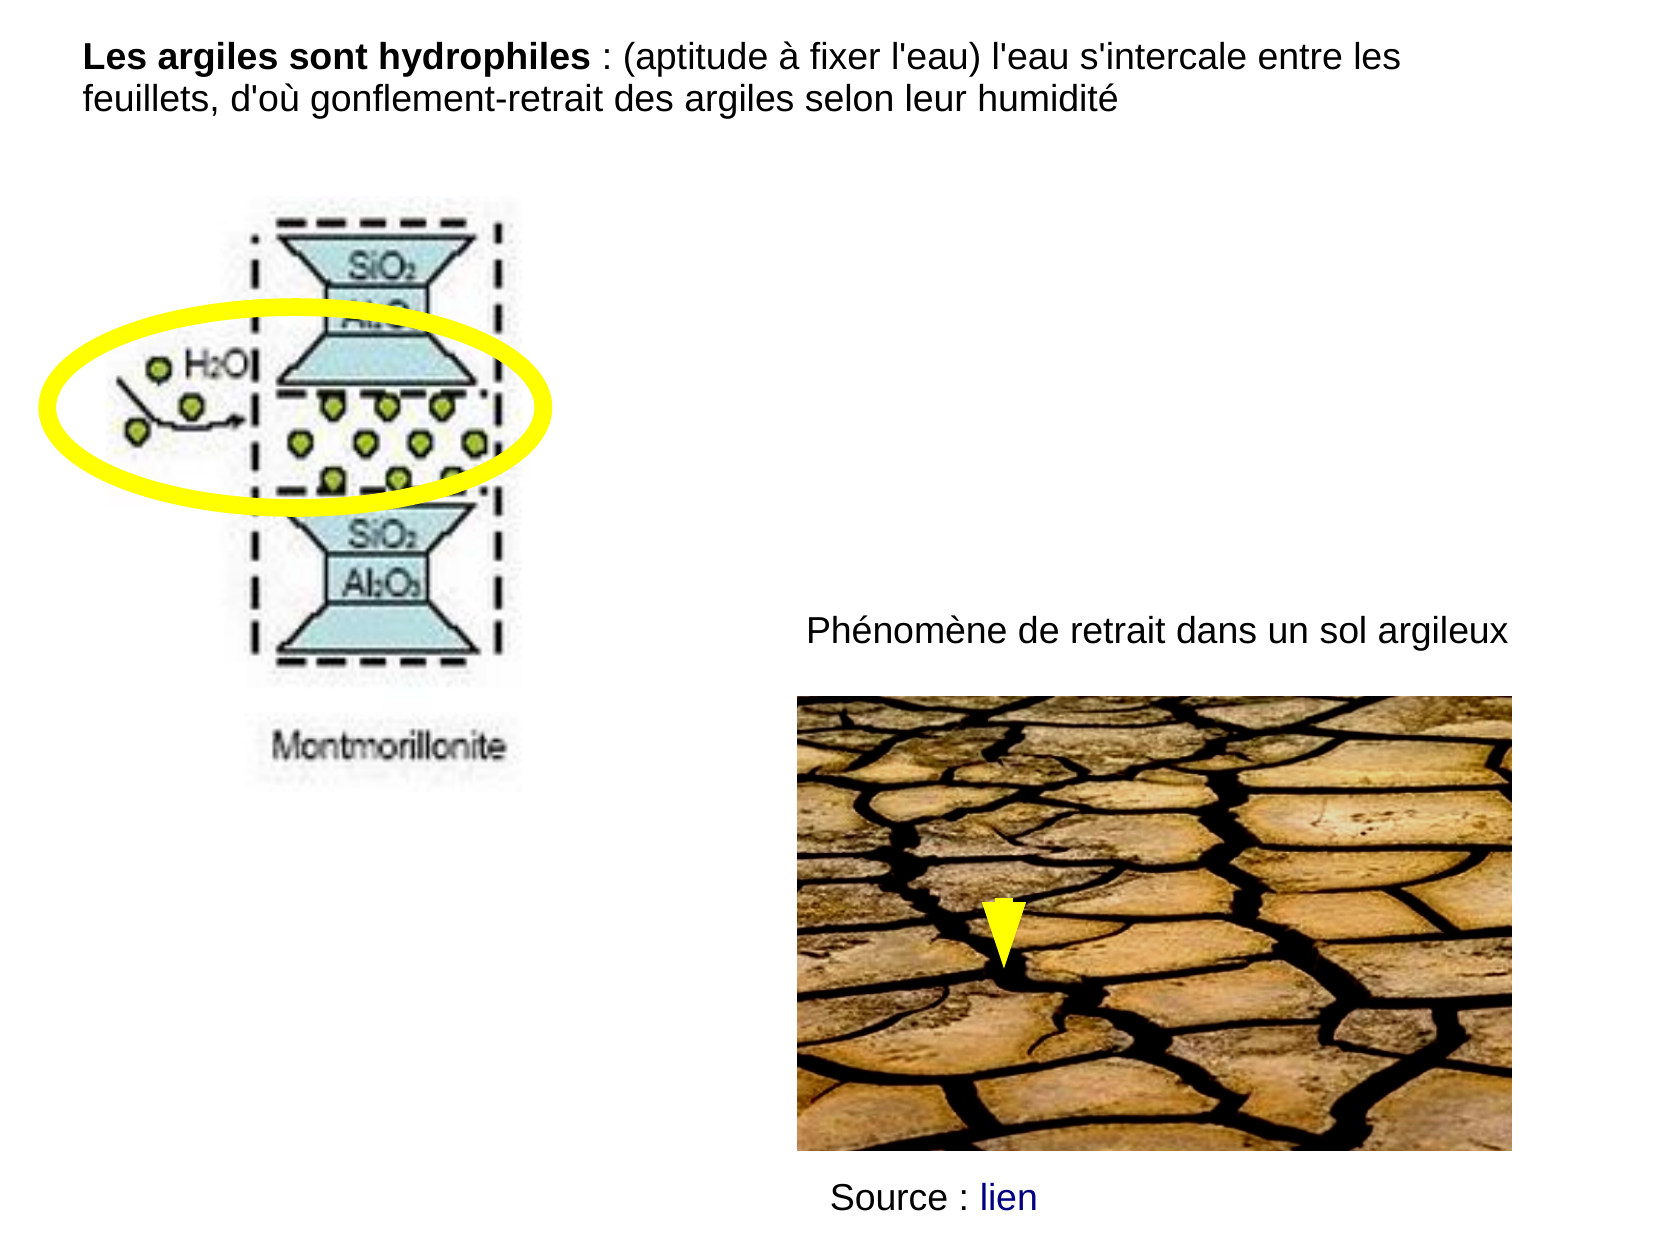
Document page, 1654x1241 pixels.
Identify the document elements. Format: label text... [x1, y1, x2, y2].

list Les argiles sont hydrophiles : (aptitude à fixer l'eau) l'eau s'intercale entre les feuillets, d'où gonflement-retrait des argiles selon leur humidité [82, 35, 1538, 1010]
picture [106, 316, 534, 499]
picture [106, 196, 569, 792]
text_box Phénomène de retrait dans un sol argileux [791, 602, 1583, 660]
picture [797, 696, 1512, 1151]
text_box Source : lien [814, 1169, 1501, 1227]
